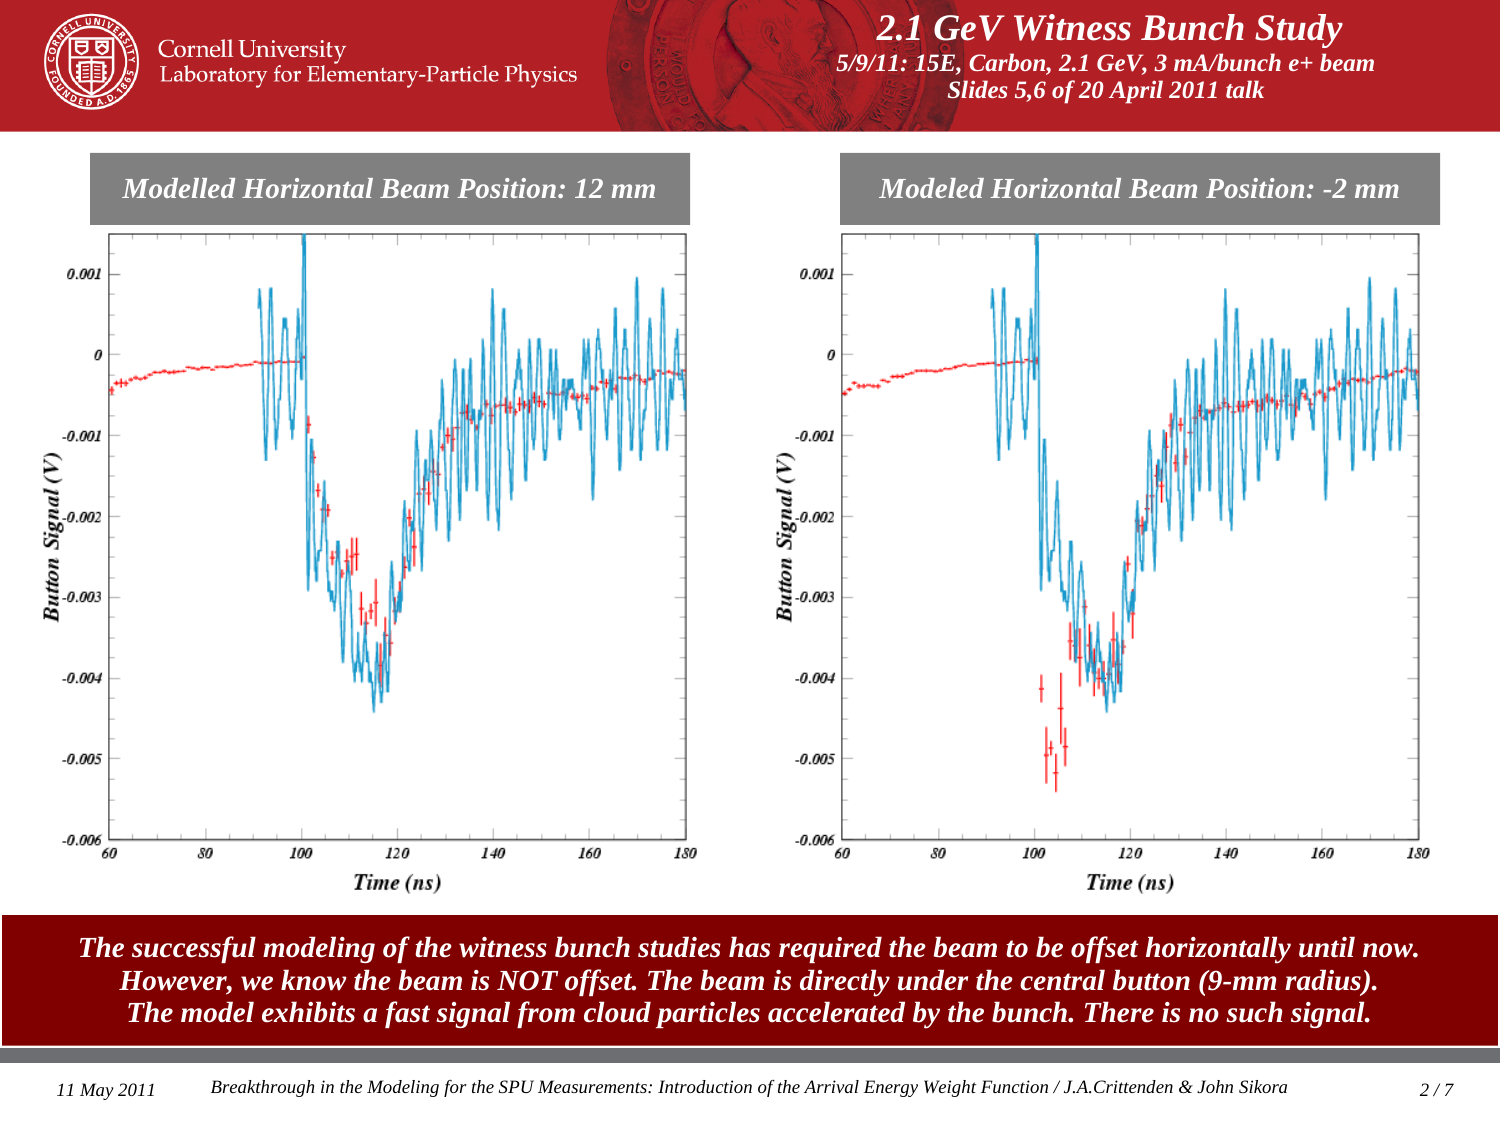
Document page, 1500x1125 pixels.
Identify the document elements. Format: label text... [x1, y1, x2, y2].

text_box Modeled Horizontal Beam Position: -2 mm [840, 152, 1441, 225]
picture [0, 0, 1500, 132]
picture [763, 227, 1447, 904]
picture [30, 227, 713, 904]
text_box 2.1 GeV Witness Bunch Study 5/9/11: 15E, Carbon, 2.1 GeV, 3 mA/bunch e+ beam Slides 5,6 of 20 April 2011 talk [712, 0, 1500, 113]
text_box Modelled Horizontal Beam Position: 12 mm [90, 152, 691, 225]
text_box The successful modeling of the witness bunch studies has required the beam to be offset horizontally until now. However, we know the beam is NOT offset. The beam is directly under the central button (9-mm radius). The model exhibits a fast signal from cloud particles accelerated by the bunch. There is no such signal. [2, 915, 1498, 1046]
